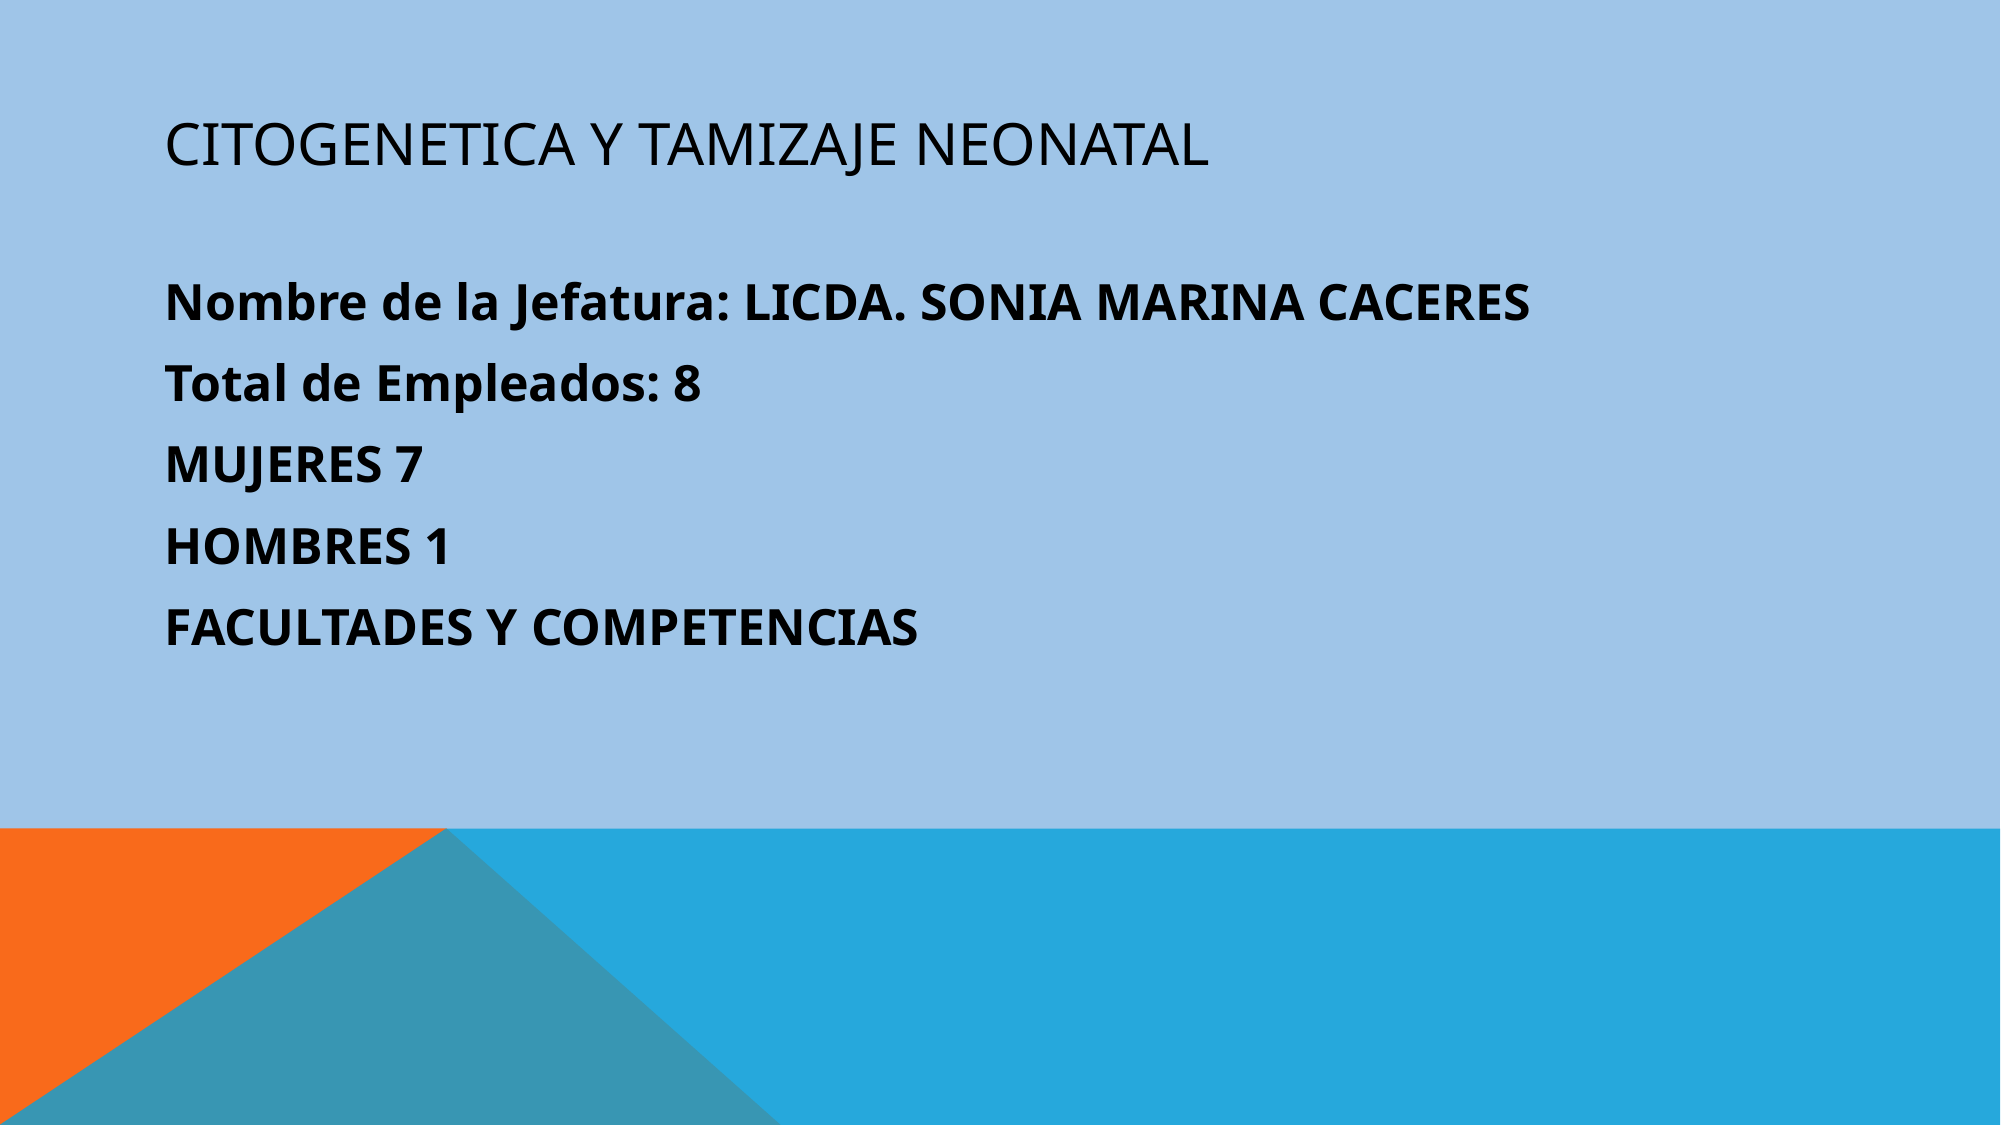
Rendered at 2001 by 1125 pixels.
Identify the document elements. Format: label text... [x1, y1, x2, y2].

text_box Nombre de la Jefatura: LICDA. SONIA MARINA CACERES Total de Empleados: 8 MUJERES 7 HOMBRES 1 FACULTADES Y COMPETENCIAS [149, 257, 1850, 950]
text_box CITOGENETICA Y TAMIZAJE NEONATAL [149, 99, 1850, 220]
